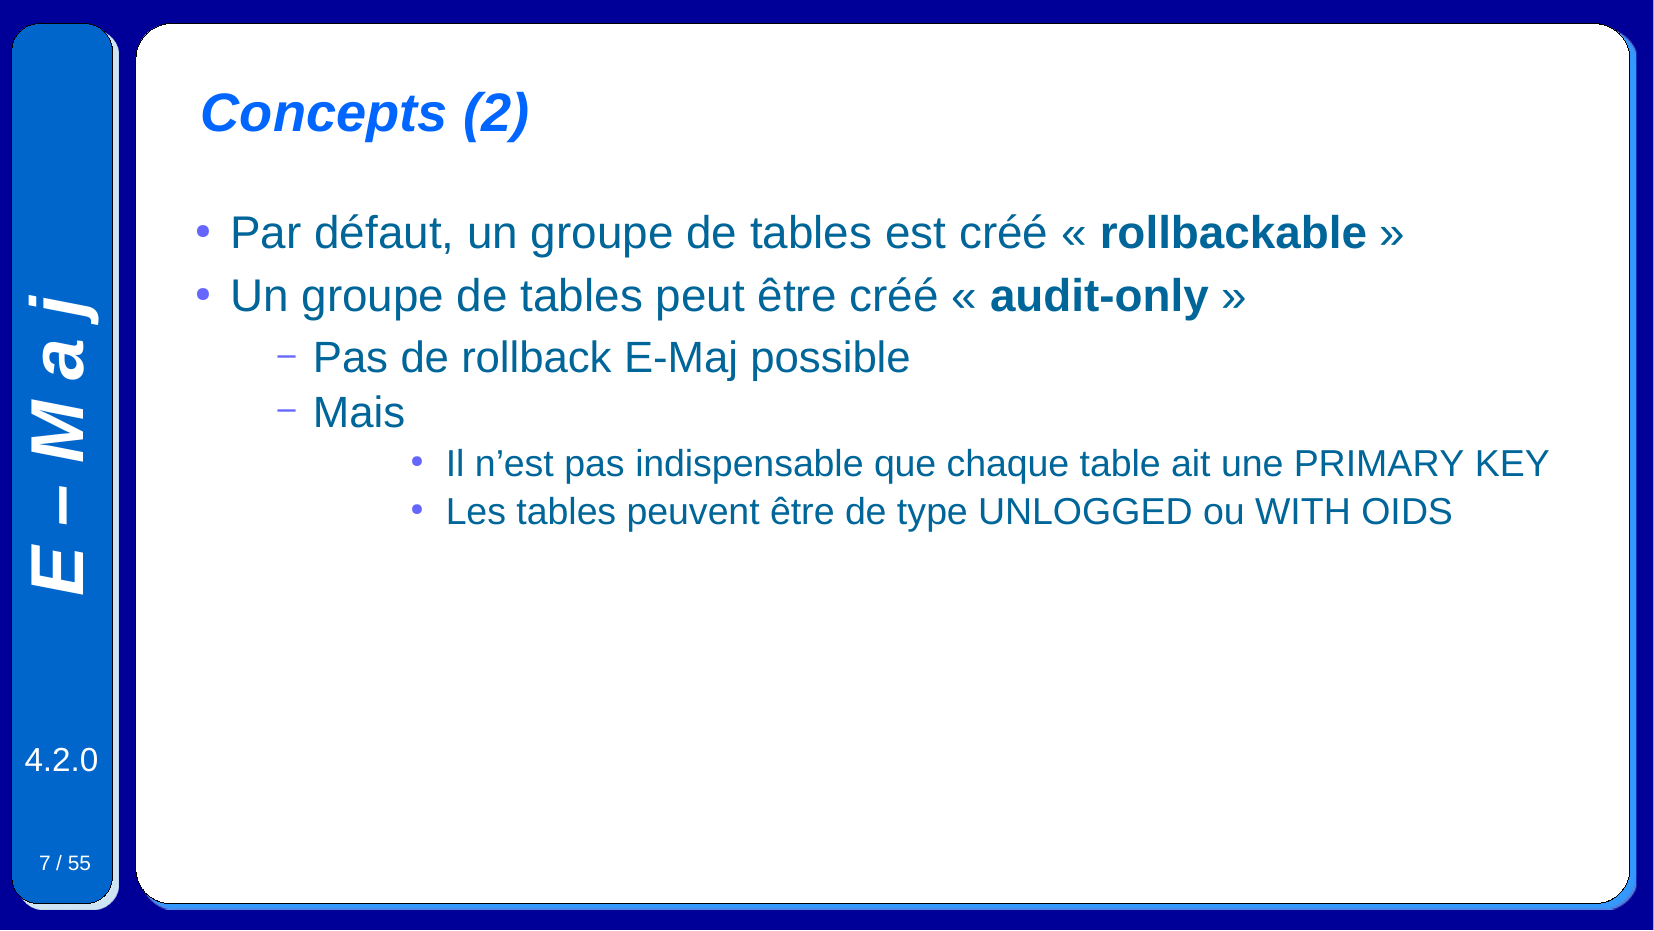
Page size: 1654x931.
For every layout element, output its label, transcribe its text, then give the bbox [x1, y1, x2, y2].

title Concepts (2) [200, 34, 1575, 191]
list Par défaut, un groupe de tables est créé « rollbackable » Un groupe de tables peut être créé « audit-only » Pas de rollback E-Maj possible Mais Il n’est pas indispensable que chaque table ait une PRIMARY KEY Les tables peuvent être de type UNLOGGED ou WITH OIDS [177, 206, 1587, 827]
